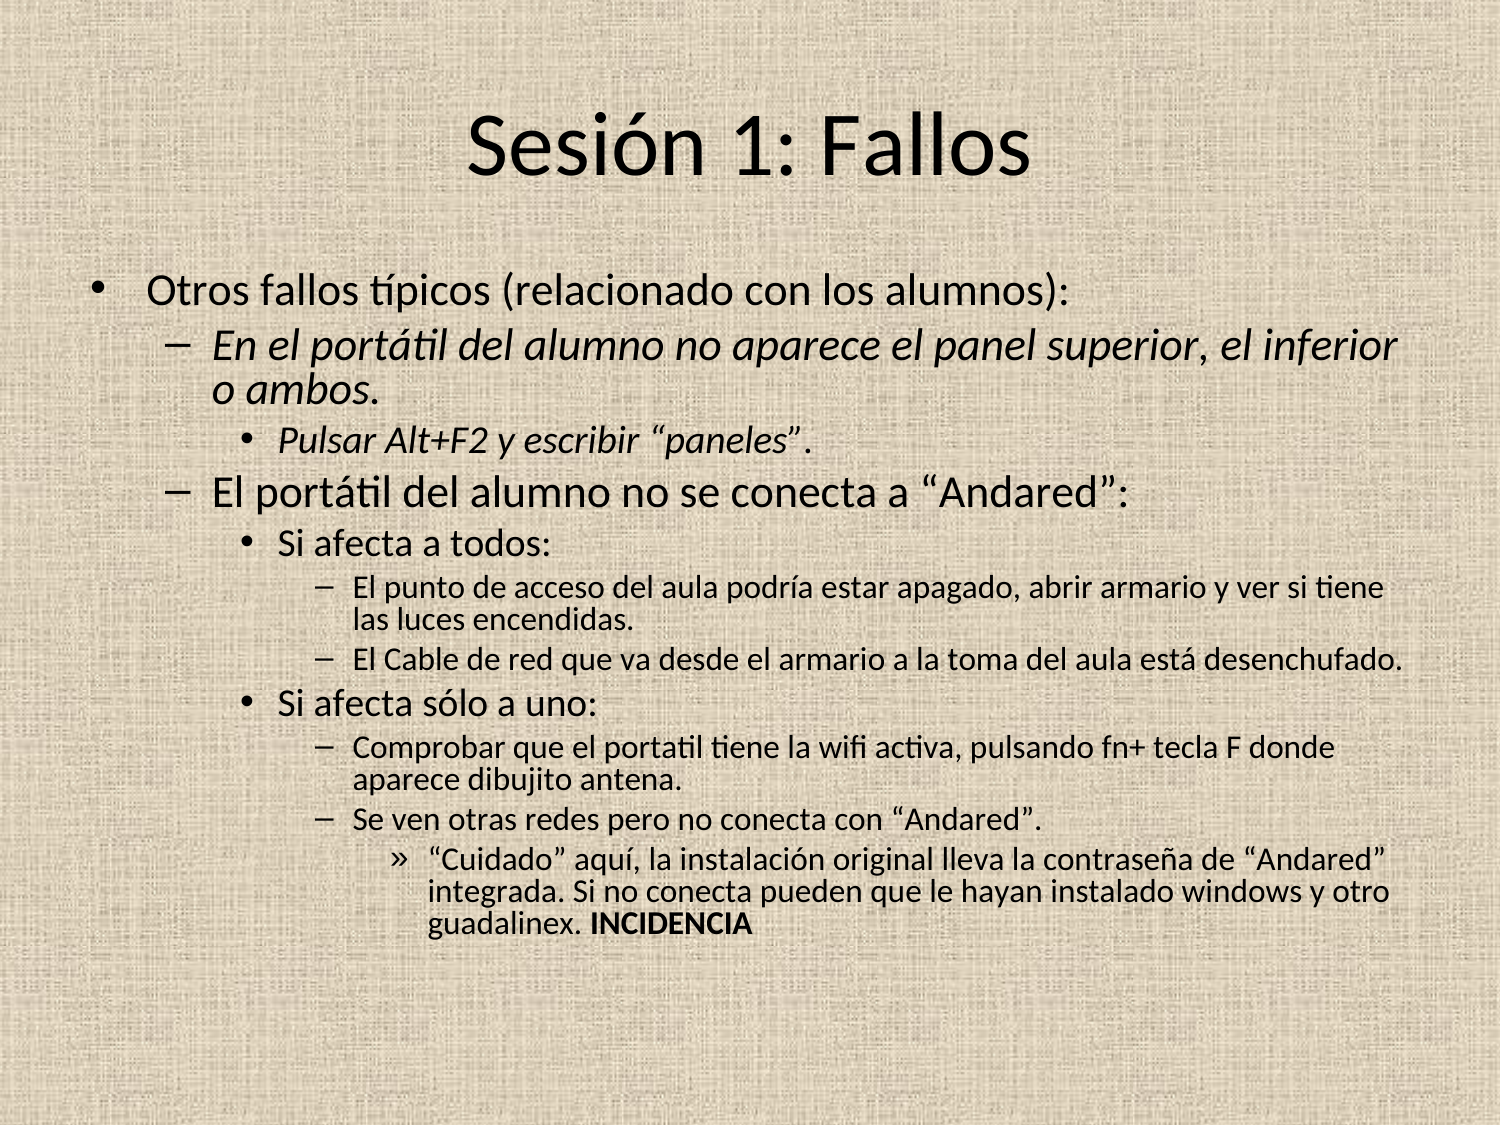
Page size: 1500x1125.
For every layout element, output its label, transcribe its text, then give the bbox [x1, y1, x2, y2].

list Otros fallos típicos (relacionado con los alumnos): En el portátil del alumno no aparece el panel superior, el inferior o ambos. Pulsar Alt+F2 y escribir “paneles”. El portátil del alumno no se conecta a “Andared”: Si afecta a todos: El punto de acceso del aula podría estar apagado, abrir armario y ver si tiene las luces encendidas. El Cable de red que va desde el armario a la toma del aula está desenchufado. Si afecta sólo a uno: Comprobar que el portatil tiene la wifi activa, pulsando fn+ tecla F donde aparece dibujito antena. Se ven otras redes pero no conecta con “Andared”. “Cuidado” aquí, la instalación original lleva la contraseña de “Andared” integrada. Si no conecta pueden que le hayan instalado windows y otro guadalinex. INCIDENCIA [75, 262, 1426, 1005]
title Sesión 1: Fallos [75, 45, 1426, 233]
picture [0, 0, 1500, 1125]
